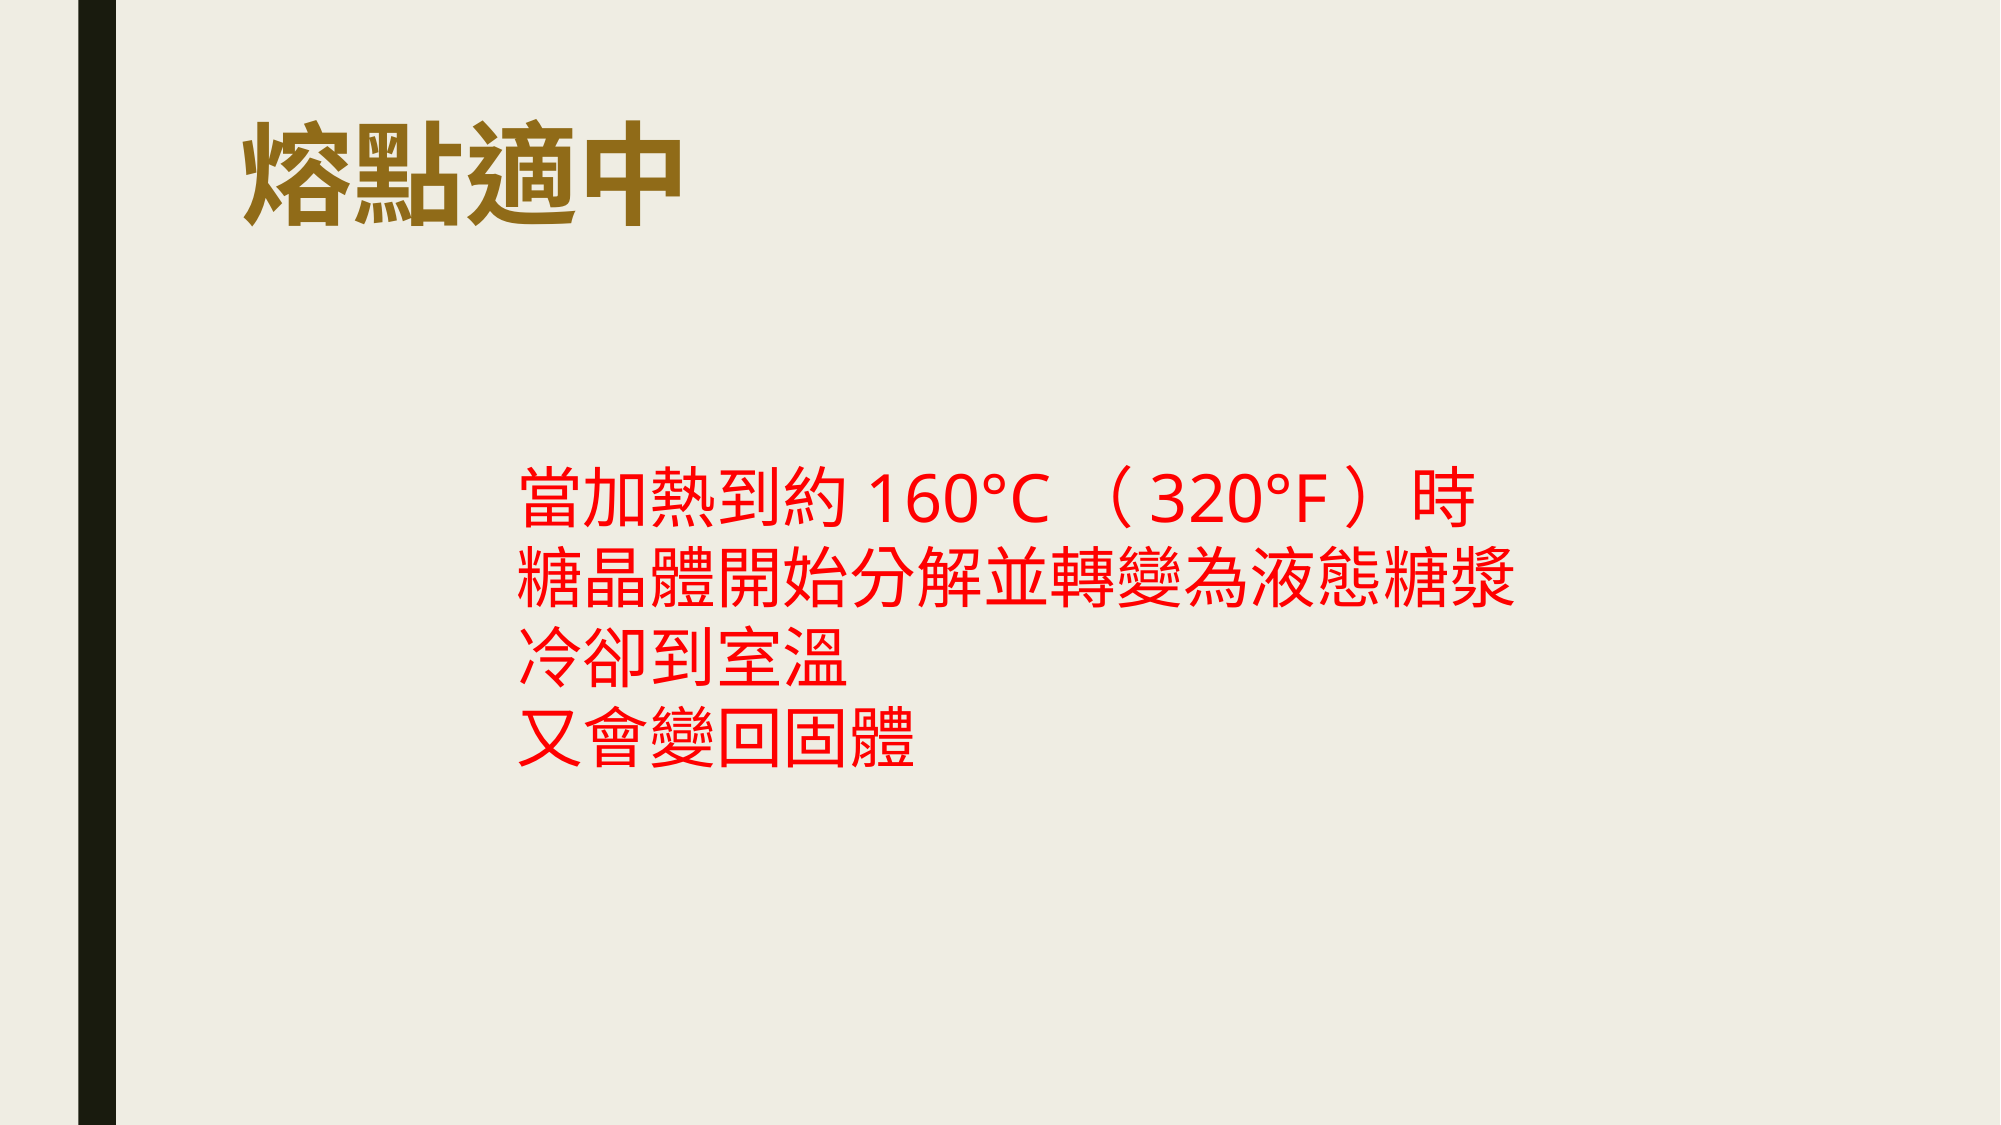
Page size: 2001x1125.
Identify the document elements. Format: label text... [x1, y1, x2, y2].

text_box 當加熱到約160°C（320°F）時 糖晶體開始分解並轉變為液態糖漿 冷卻到室溫 又會變回固體 [501, 448, 1703, 787]
title 熔點適中 [225, 112, 1801, 357]
